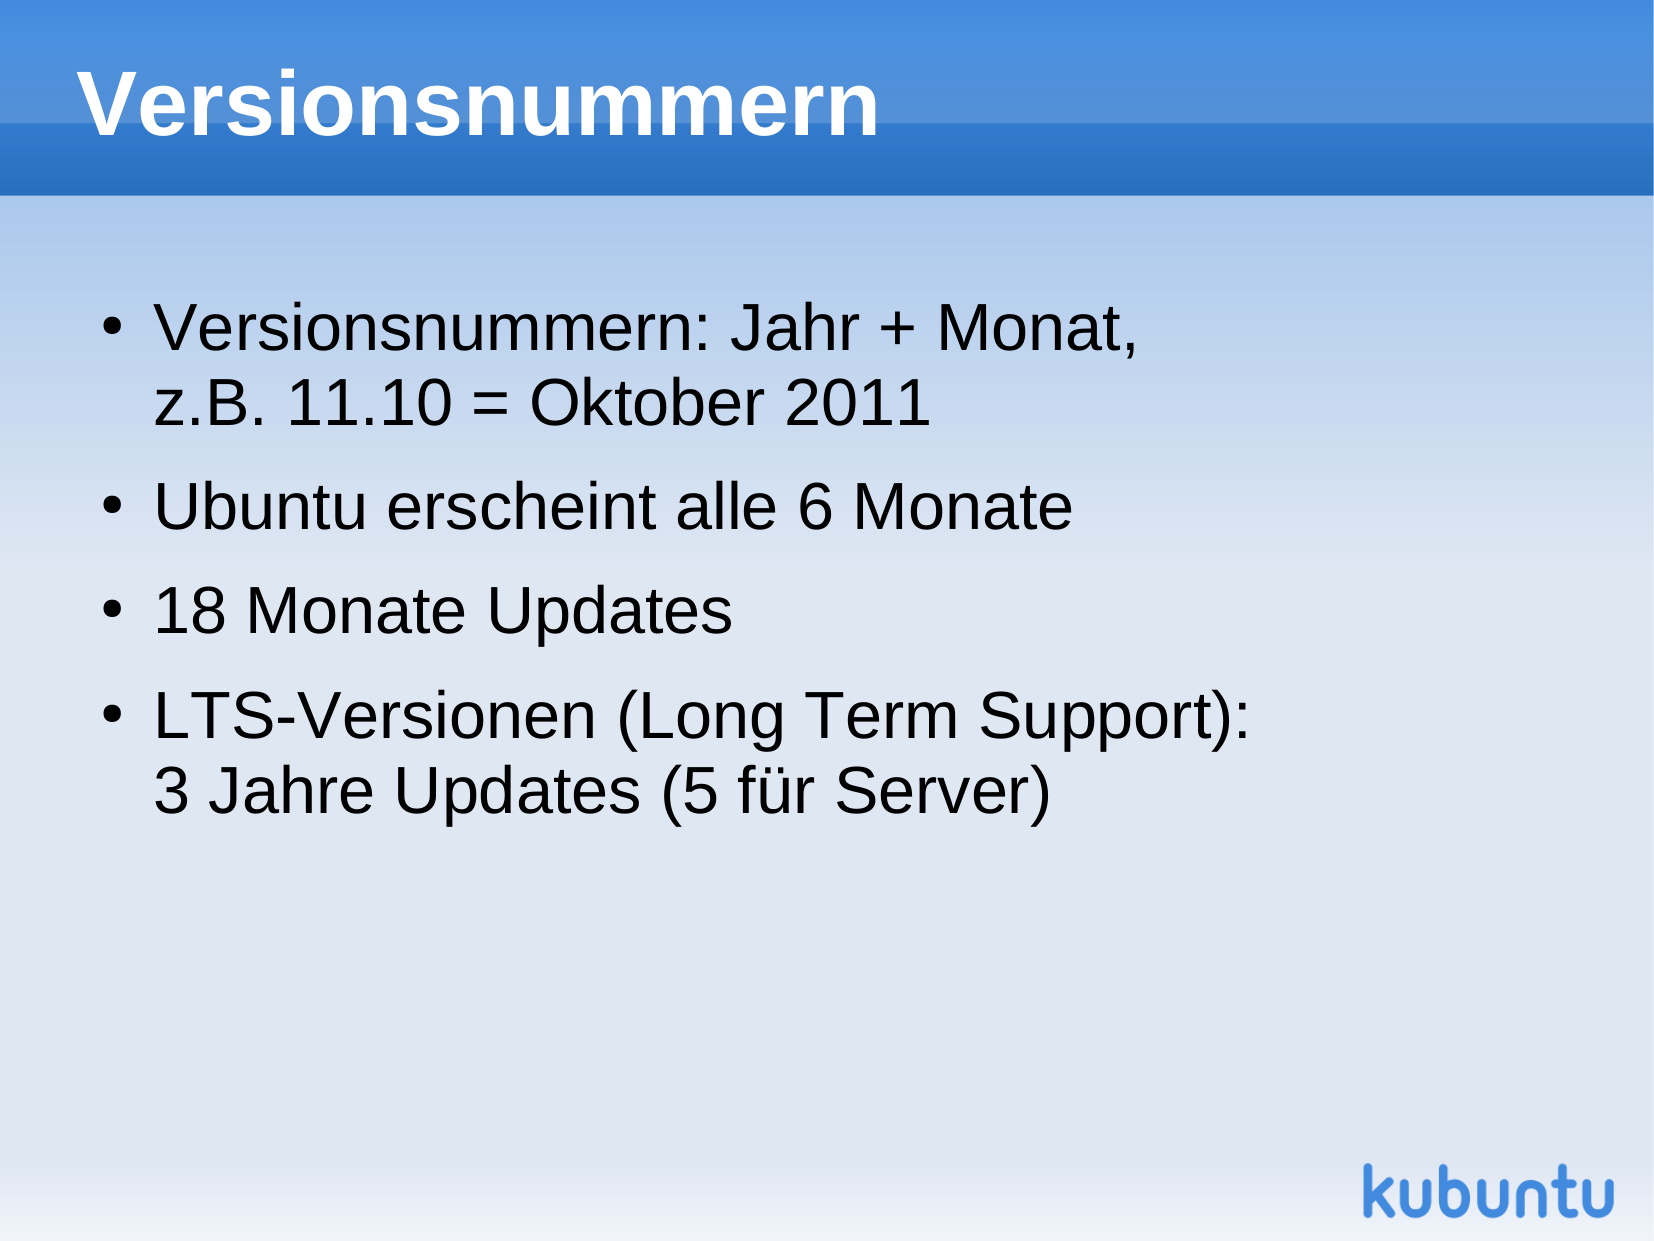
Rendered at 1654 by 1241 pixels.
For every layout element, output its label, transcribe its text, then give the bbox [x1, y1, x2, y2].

list Versionsnummern: Jahr + Monat, z.B. 11.10 = Oktober 2011 Ubuntu erscheint alle 6 Monate 18 Monate Updates LTS-Versionen (Long Term Support): 3 Jahre Updates (5 für Server) [82, 290, 1571, 1109]
picture [0, 0, 1654, 1241]
title Versionsnummern [76, 0, 1565, 208]
